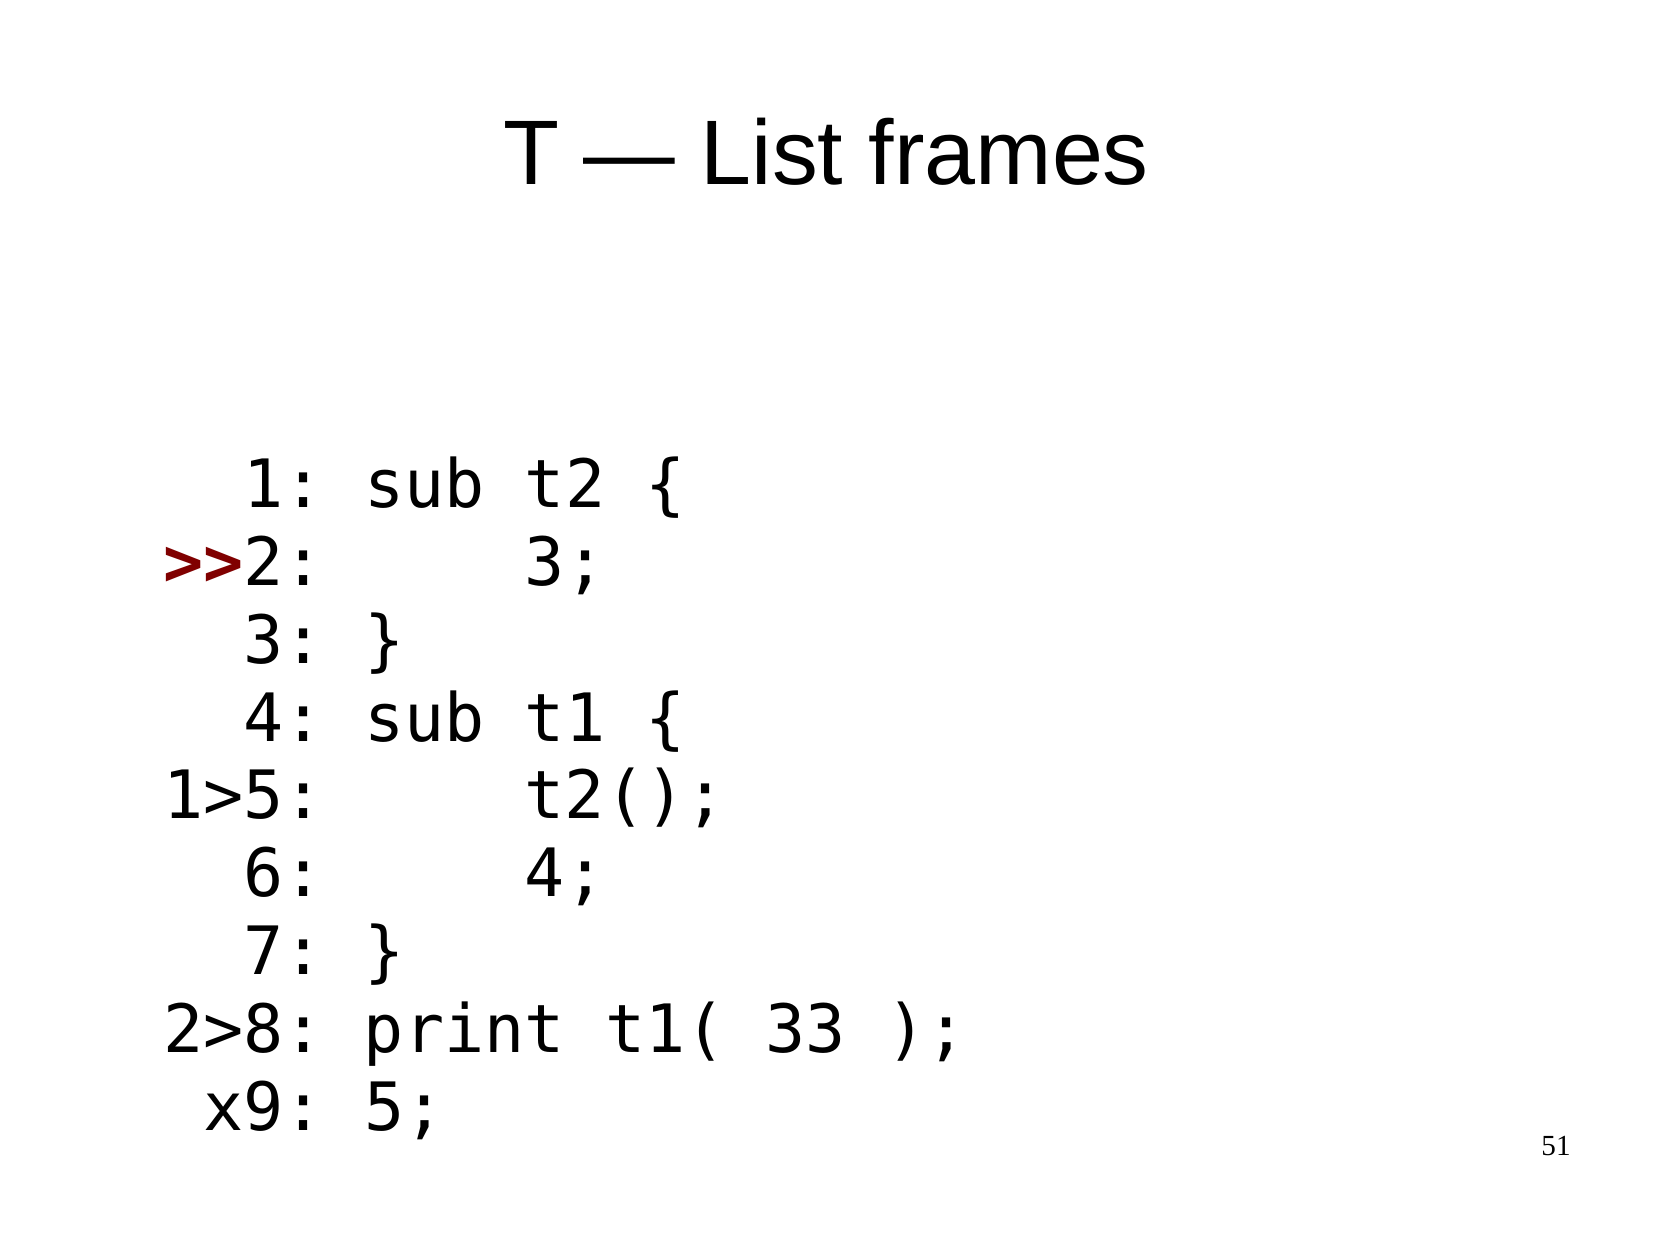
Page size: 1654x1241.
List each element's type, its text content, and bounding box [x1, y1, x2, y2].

subtitle 1: sub t2 { >>2: 3; 3: } 4: sub t1 { 1>5: t2(); 6: 4; 7: } 2>8: print t1( 33 ); x9: 5; [82, 290, 1571, 1158]
title T — List frames [82, 49, 1571, 257]
